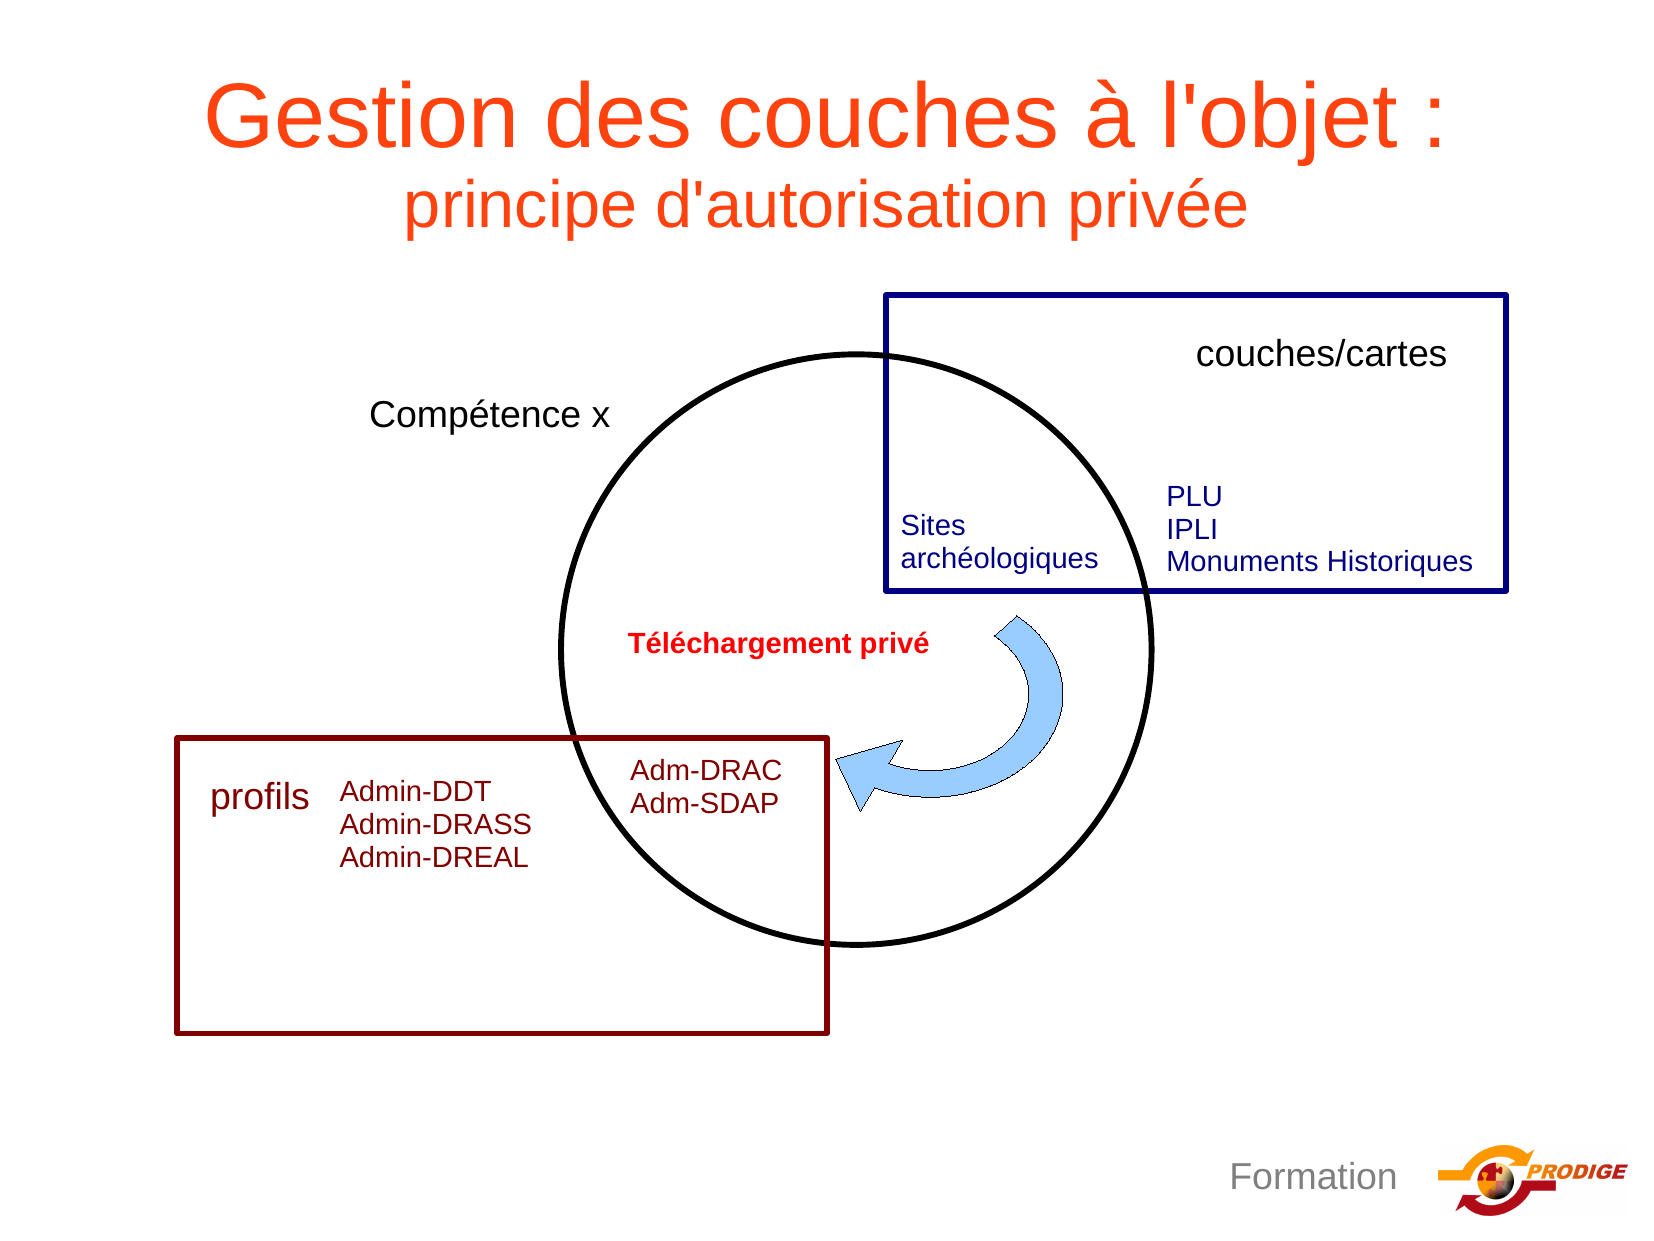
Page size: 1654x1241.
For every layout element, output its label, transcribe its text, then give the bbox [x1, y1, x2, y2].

text_box Téléchargement privé [613, 620, 945, 702]
text_box Adm-DRAC Adm-SDAP [615, 746, 798, 827]
title Gestion des couches à l'objet : principe d'autorisation privée [82, 49, 1571, 257]
text_box profils [195, 767, 324, 825]
text_box [835, 615, 1063, 812]
text_box PLU IPLI Monuments Historiques [1151, 472, 1595, 635]
picture [1438, 1145, 1628, 1216]
text_box couches/cartes [1181, 324, 1477, 382]
text_box Admin-DDT Admin-DRASS Admin-DREAL [324, 767, 562, 916]
text_box Sites archéologiques [885, 501, 1123, 621]
text_box Compétence x [354, 386, 739, 443]
